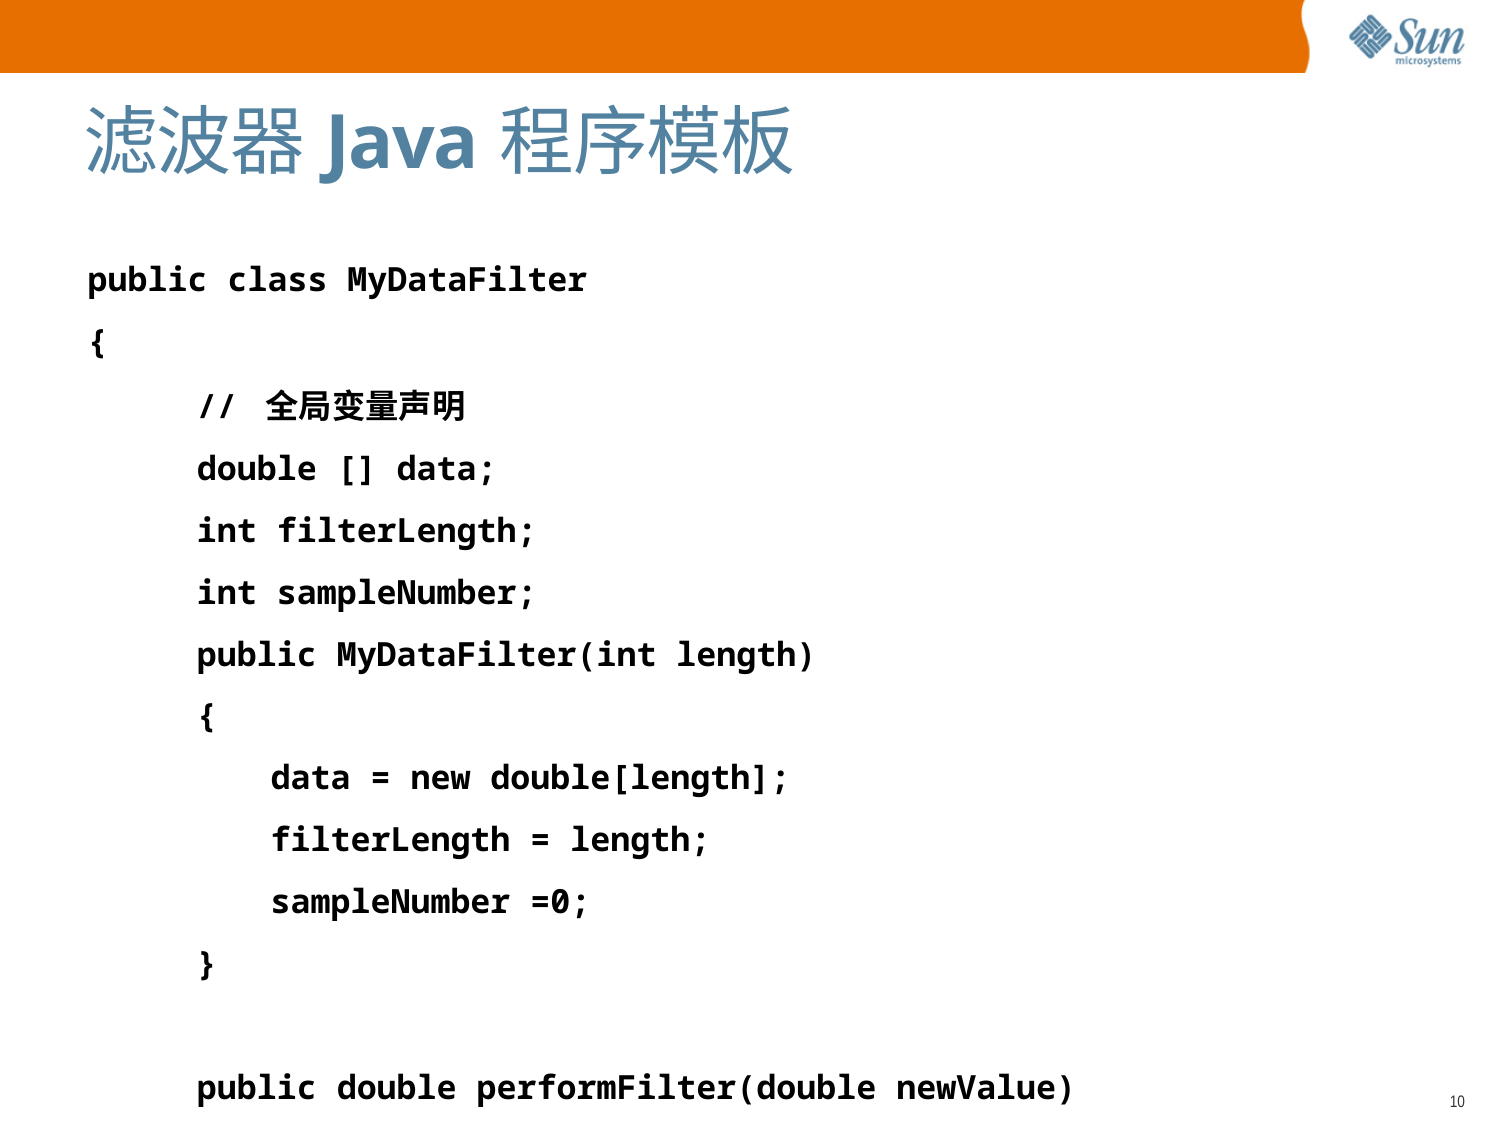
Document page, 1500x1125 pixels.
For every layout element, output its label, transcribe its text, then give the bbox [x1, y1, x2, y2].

text_box public class MyDataFilter { // 全局变量声明 double [] data; int filterLength; int sampleNumber; public MyDataFilter(int length) { data = new double[length]; filterLength = length; sampleNumber =0; } public double performFilter(double newValue) { //滤波算法 return filteredValue; } } [52, 256, 1455, 1038]
picture [0, 0, 1500, 73]
title 滤波器Java程序模板 [83, 94, 1446, 199]
